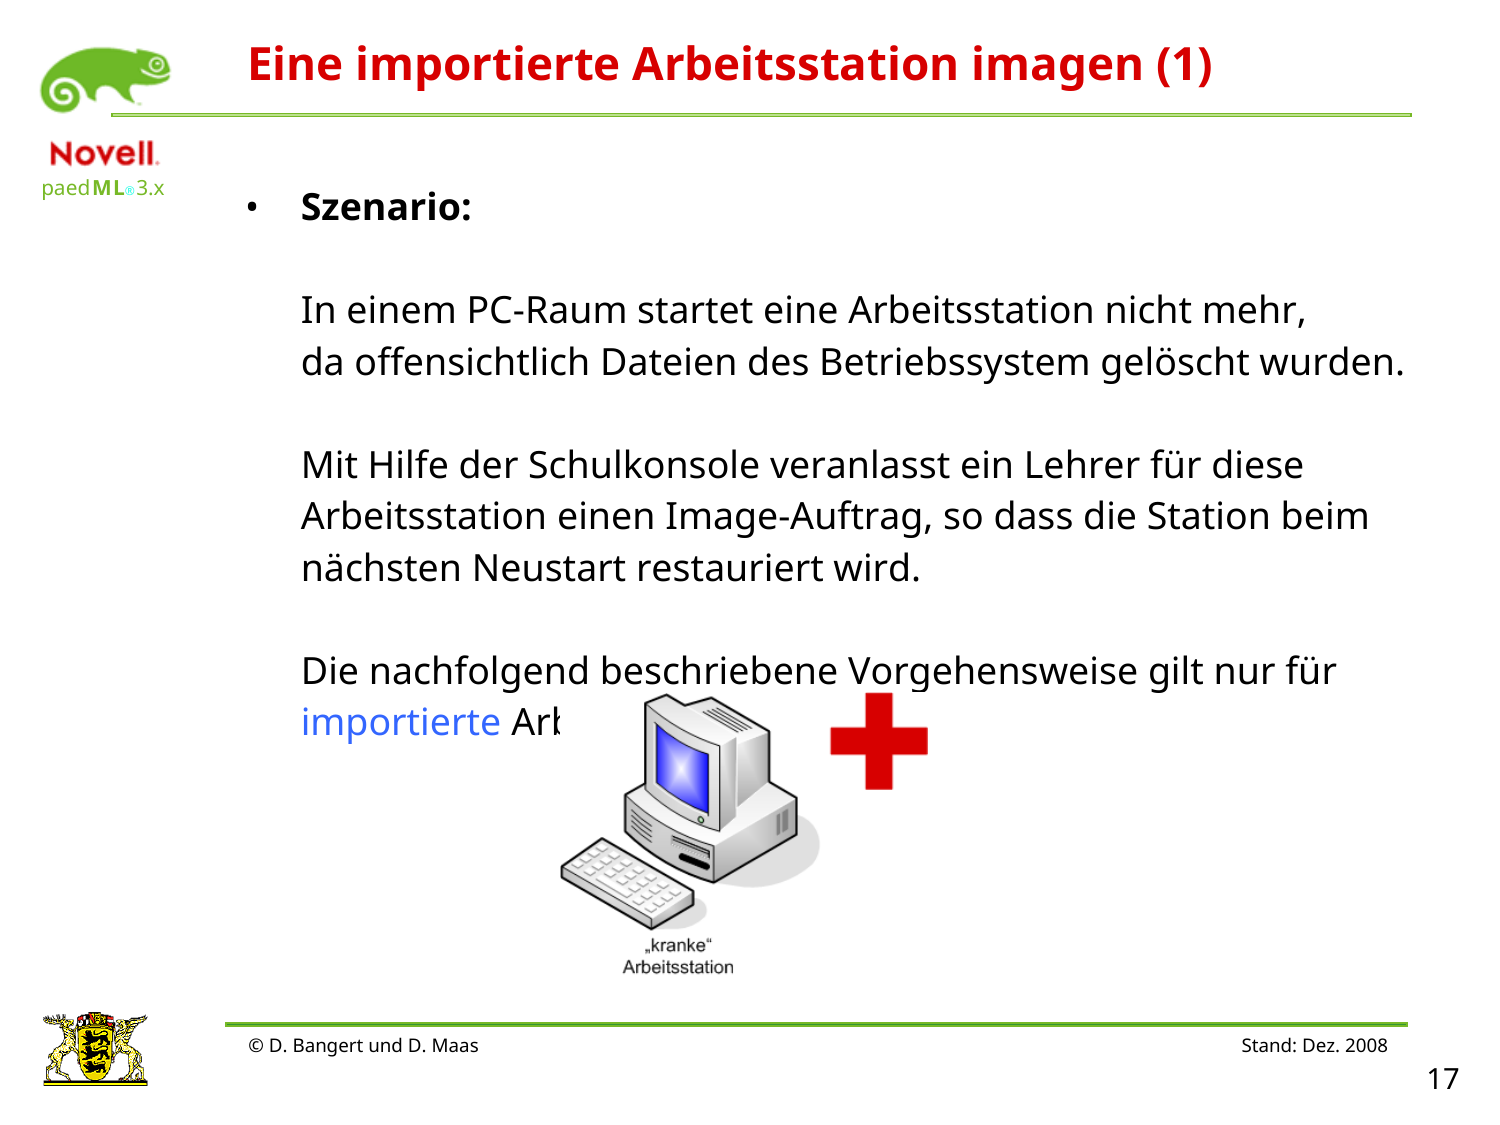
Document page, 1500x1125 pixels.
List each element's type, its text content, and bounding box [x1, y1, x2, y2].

picture [560, 692, 928, 980]
picture [26, 30, 184, 188]
list Szenario: In einem PC-Raum startet eine Arbeitsstation nicht mehr, da offensichtlich Dateien des Betriebssystem gelöscht wurden. Mit Hilfe der Schulkonsole veranlasst ein Lehrer für diese Arbeitsstation einen Image-Auftrag, so dass die Station beim nächsten Neustart restauriert wird. Die nachfolgend beschriebene Vorgehensweise gilt nur für importierte Arbeitsstationen! [230, 172, 1424, 986]
picture [41, 1011, 148, 1088]
title Eine importierte Arbeitsstation imagen (1)‏ [232, 12, 1388, 113]
